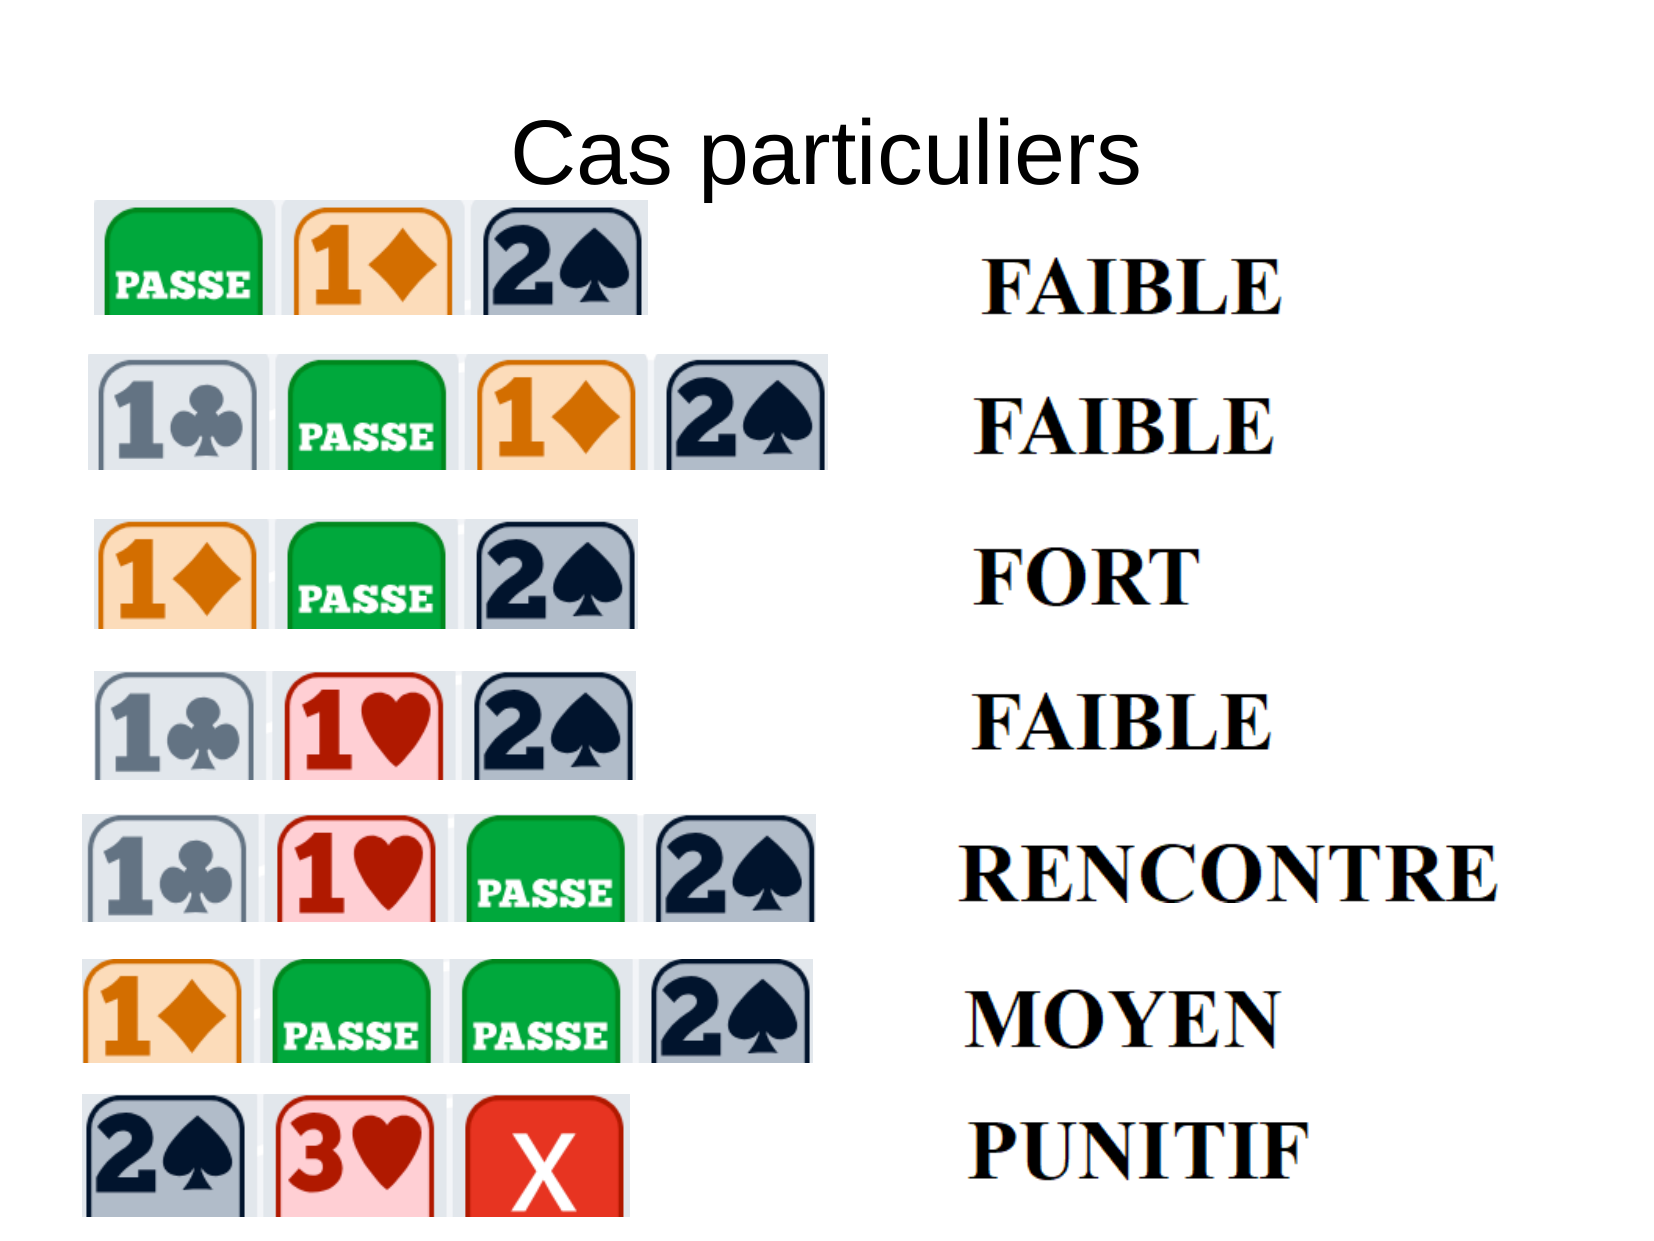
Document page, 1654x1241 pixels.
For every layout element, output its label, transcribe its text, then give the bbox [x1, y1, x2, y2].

picture [82, 1094, 630, 1217]
picture [94, 519, 638, 629]
picture [82, 814, 816, 922]
picture [88, 354, 828, 470]
picture [968, 389, 1280, 459]
picture [971, 543, 1205, 608]
picture [976, 250, 1288, 319]
picture [82, 959, 813, 1063]
picture [94, 200, 648, 315]
picture [966, 685, 1276, 756]
title Cas particuliers [82, 49, 1571, 257]
picture [94, 671, 636, 780]
picture [956, 838, 1501, 903]
picture [959, 982, 1288, 1052]
picture [962, 1113, 1312, 1182]
